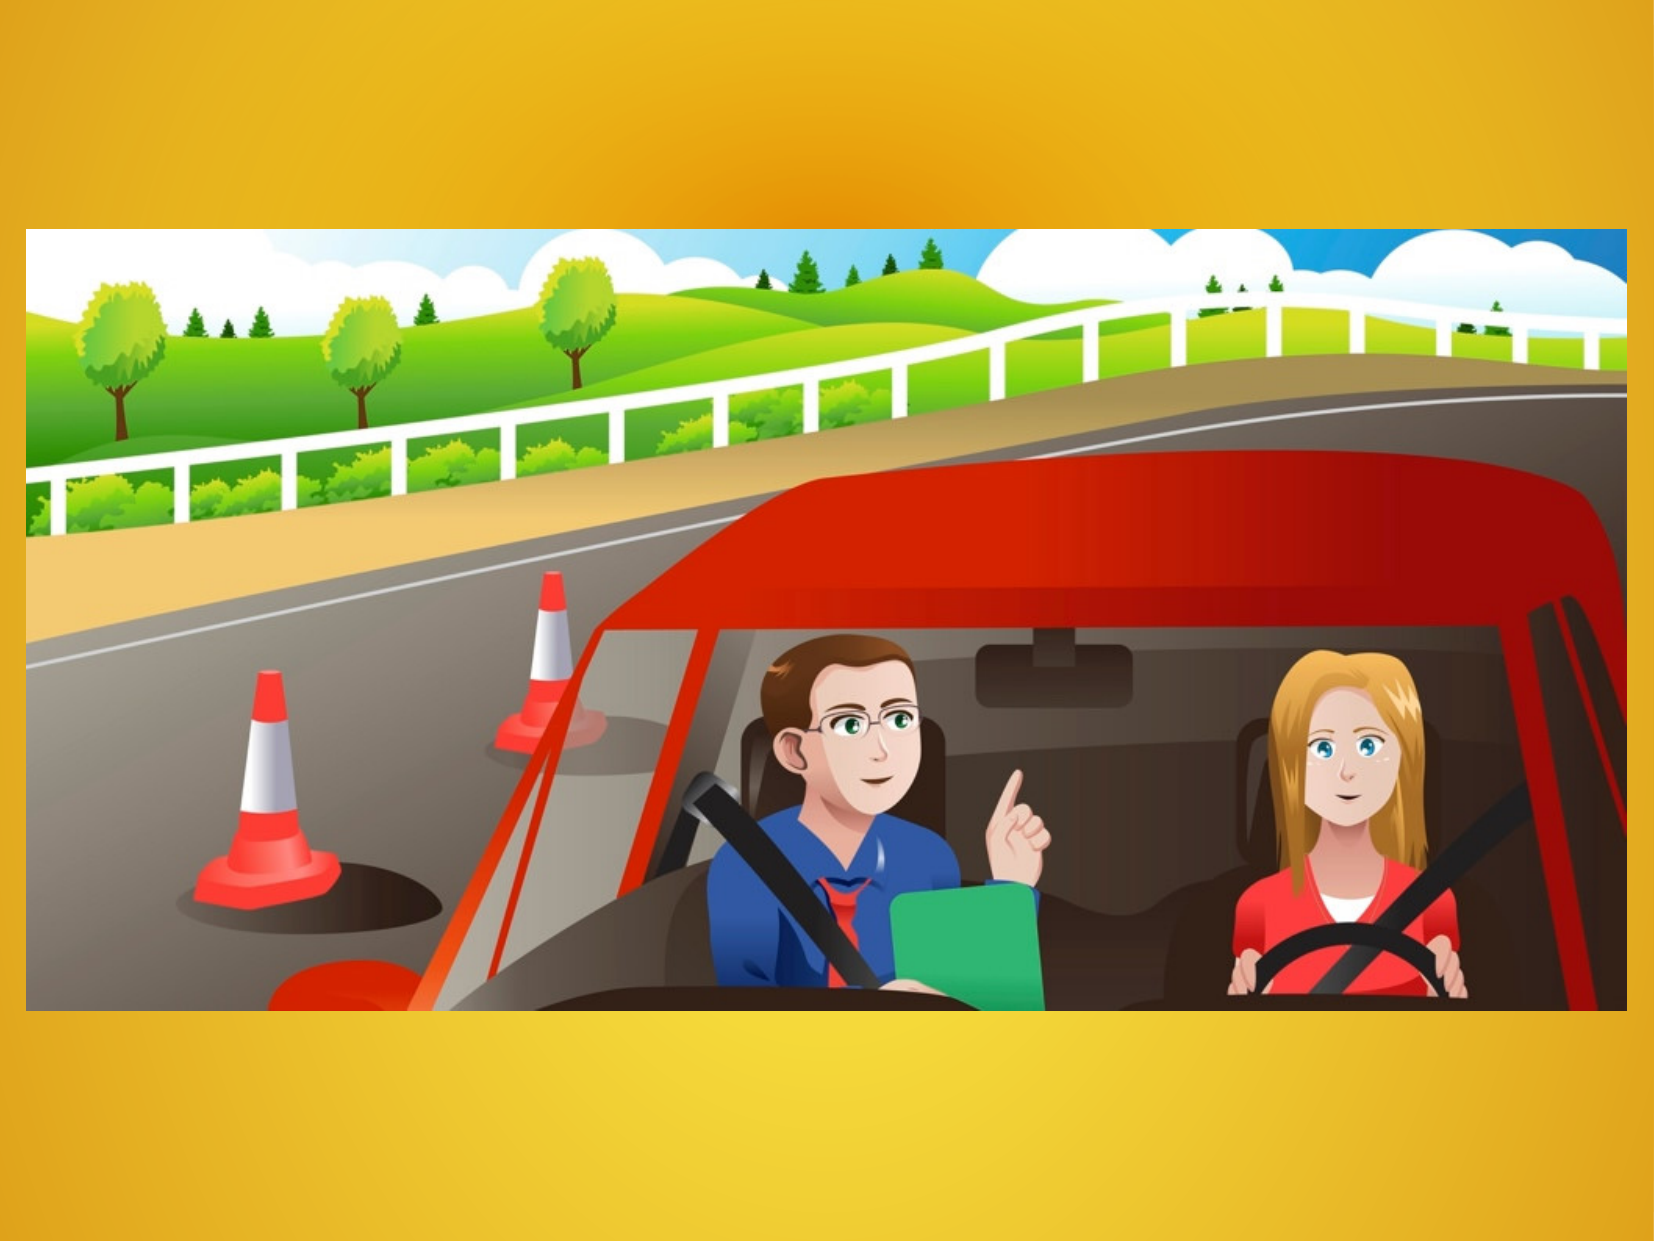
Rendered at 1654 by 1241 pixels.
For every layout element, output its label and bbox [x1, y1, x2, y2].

picture [26, 229, 1627, 1012]
